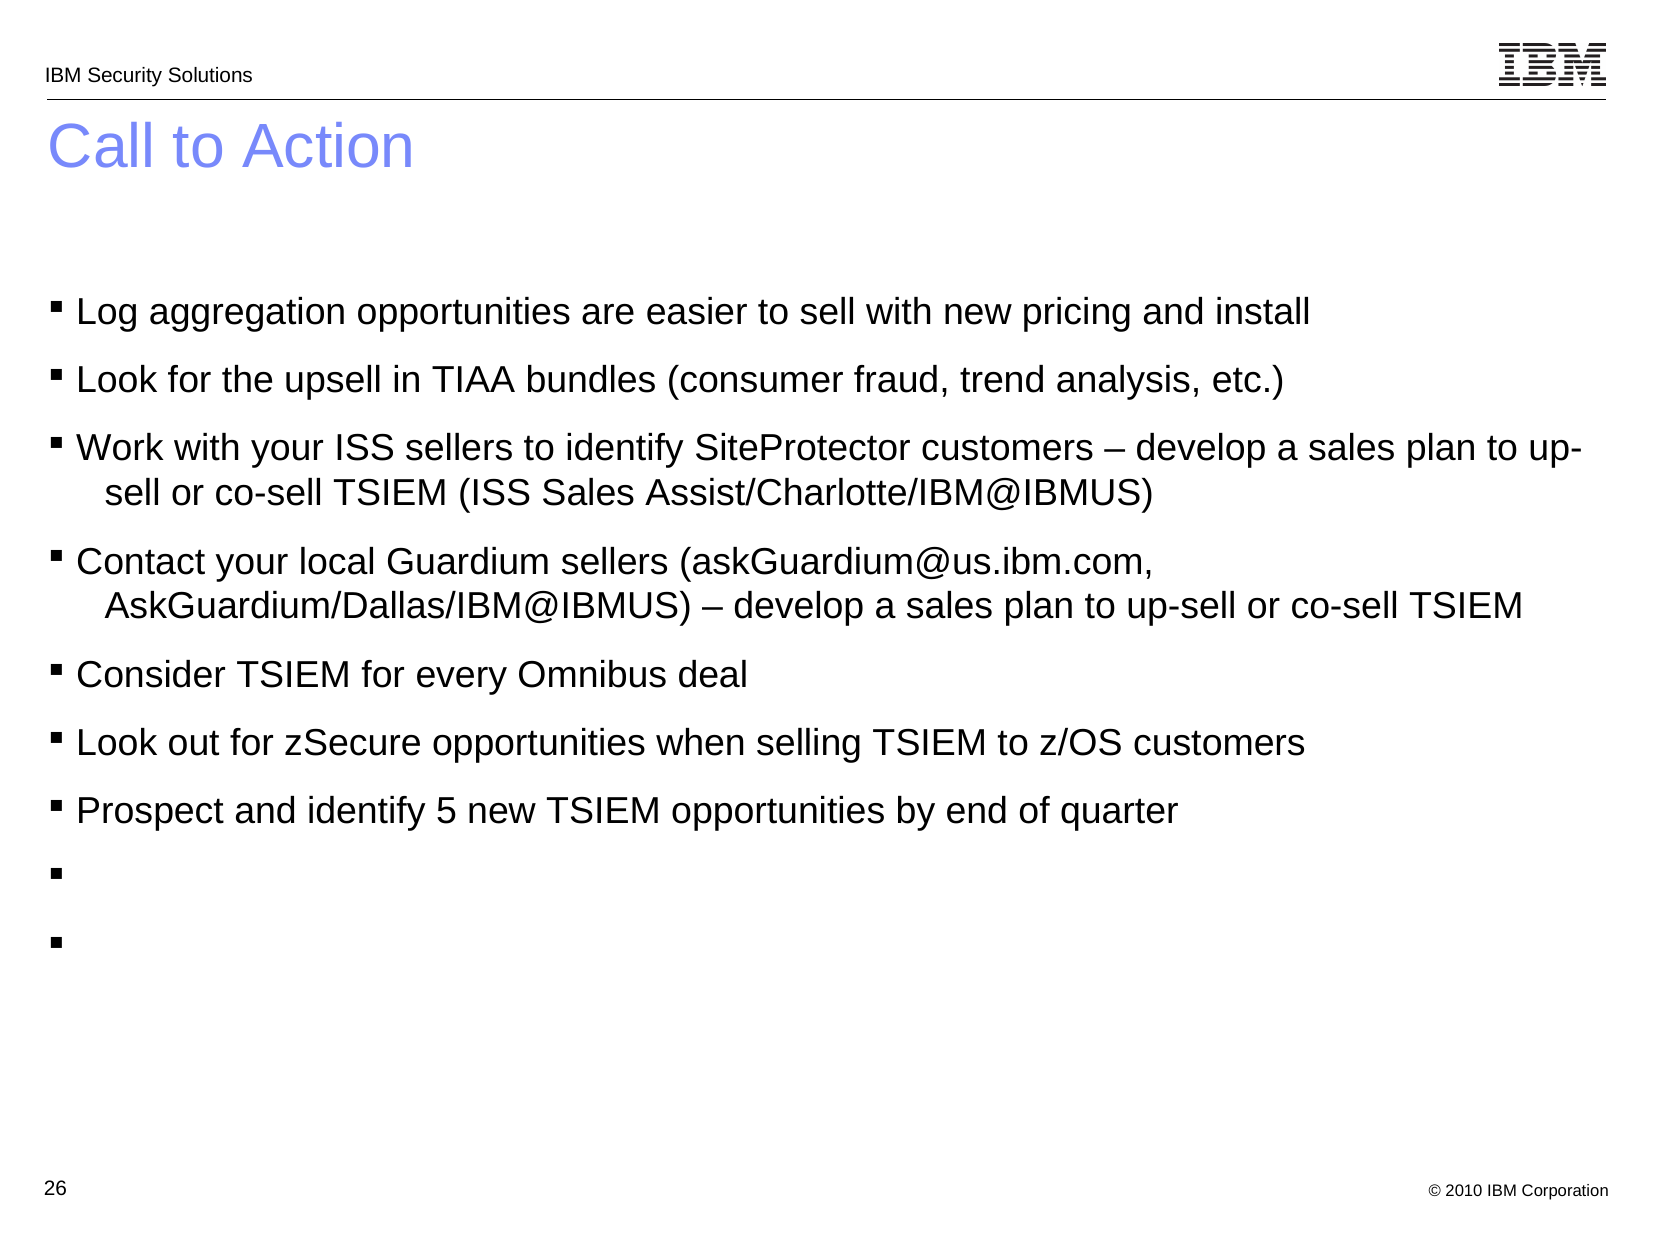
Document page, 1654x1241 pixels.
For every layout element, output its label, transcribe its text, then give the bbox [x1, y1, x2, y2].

title Call to Action [32, 107, 1604, 224]
picture [1499, 43, 1606, 86]
list Log aggregation opportunities are easier to sell with new pricing and install Look for the upsell in TIAA bundles (consumer fraud, trend analysis, etc.) Work with your ISS sellers to identify SiteProtector customers – develop a sales plan to up-sell or co-sell TSIEM (ISS Sales Assist/Charlotte/IBM@IBMUS) Contact your local Guardium sellers (askGuardium@us.ibm.com, AskGuardium/Dallas/IBM@IBMUS) – develop a sales plan to up-sell or co-sell TSIEM Consider TSIEM for every Omnibus deal Look out for zSecure opportunities when selling TSIEM to z/OS customers Prospect and identify 5 new TSIEM opportunities by end of quarter [32, 279, 1604, 1106]
